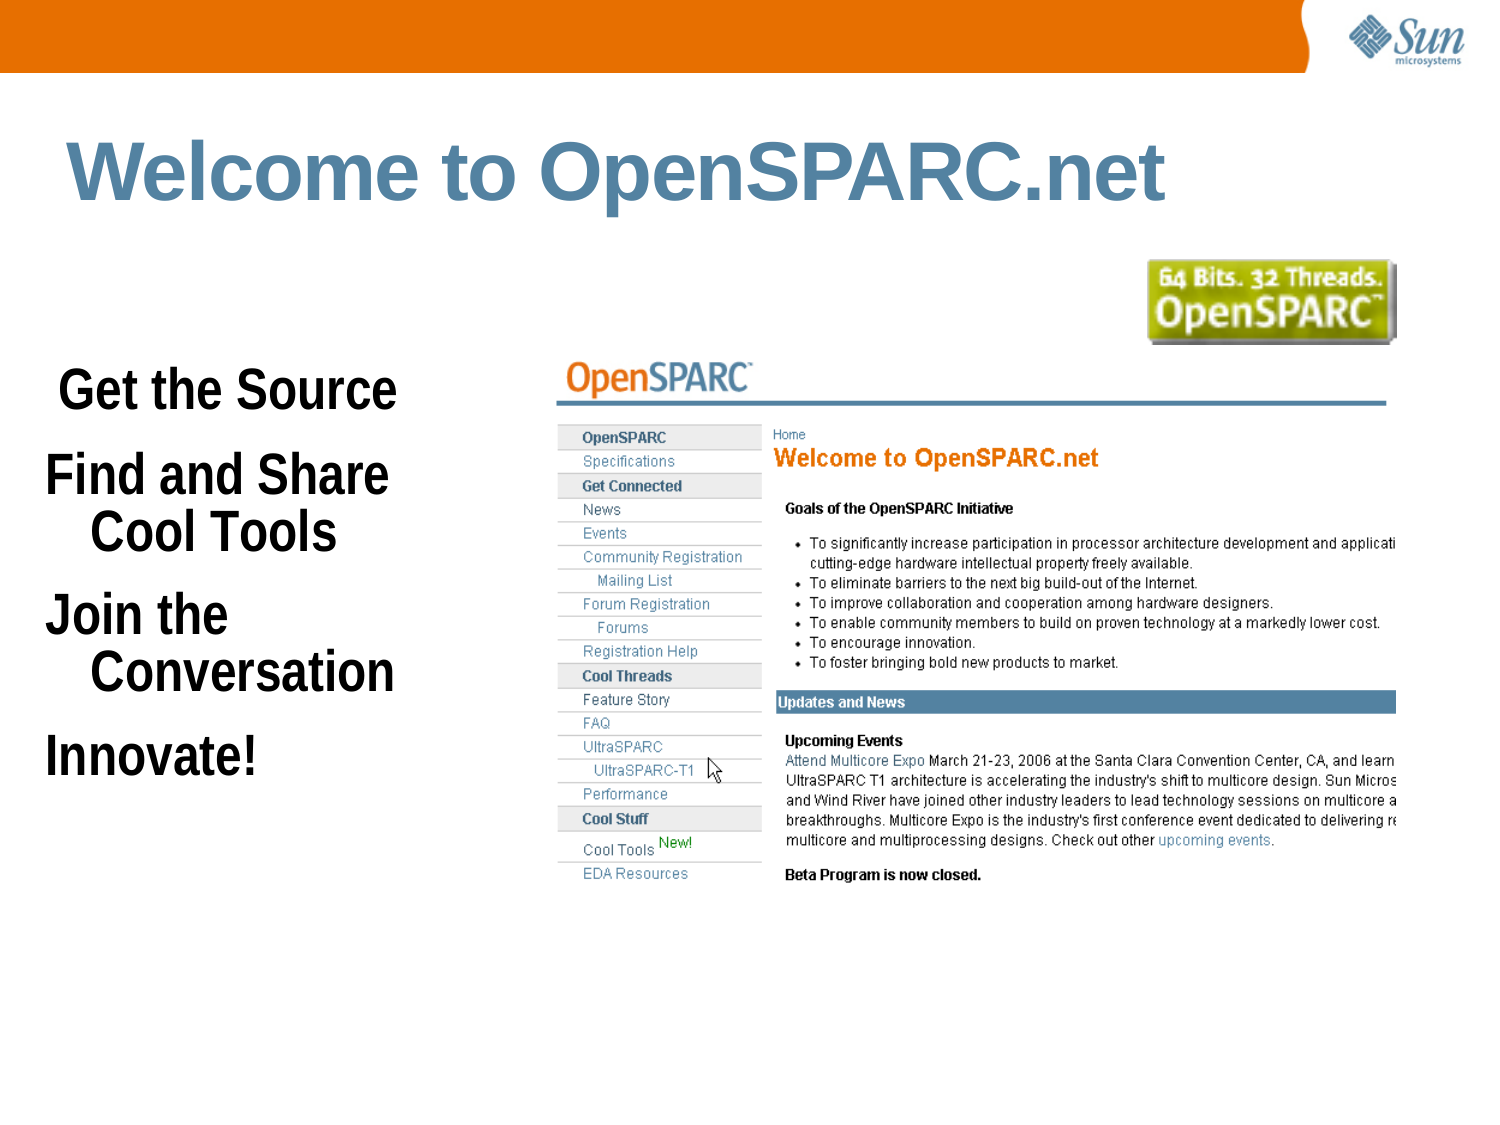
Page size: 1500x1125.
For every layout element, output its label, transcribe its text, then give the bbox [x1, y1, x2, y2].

picture [0, 0, 1500, 73]
title Welcome to OpenSPARC.net [66, 133, 1403, 252]
list Get the Source Find and Share Cool Tools Join the Conversation Innovate! [43, 356, 531, 801]
picture [547, 259, 1397, 884]
